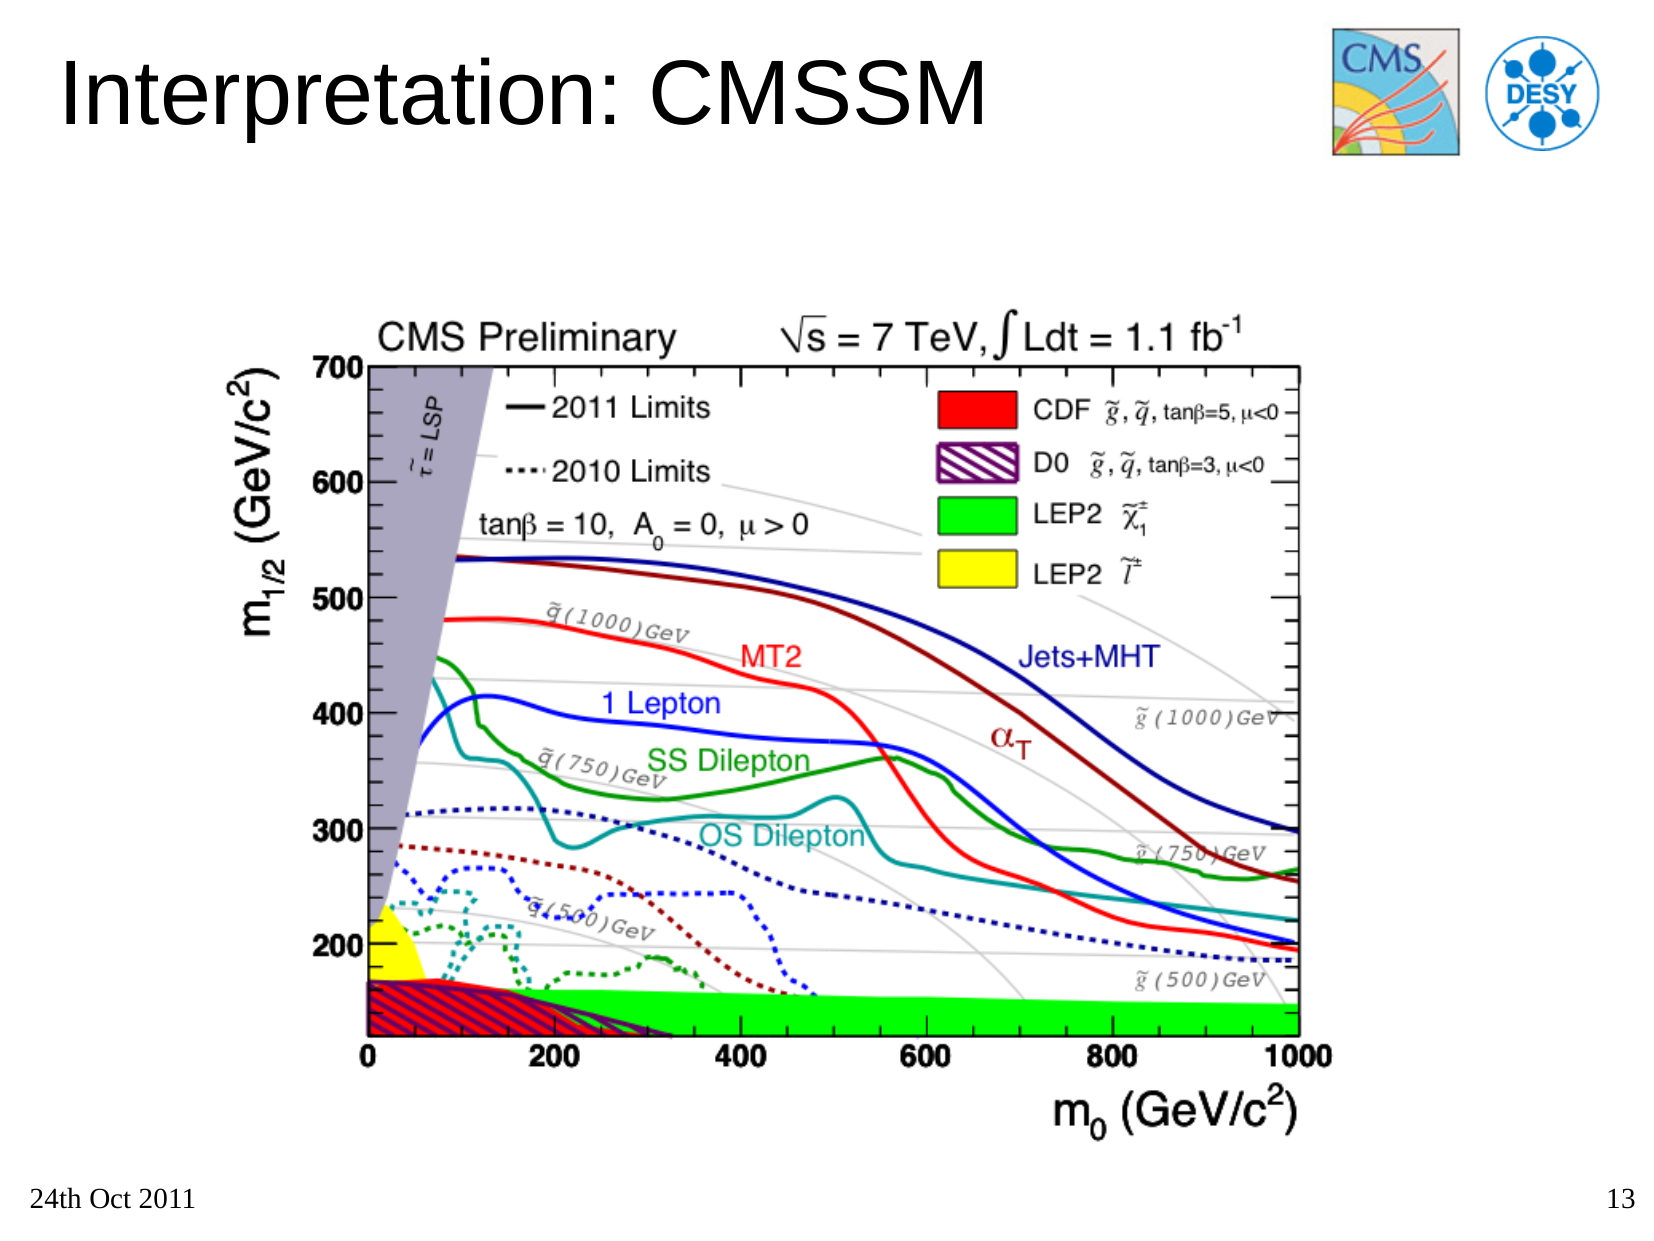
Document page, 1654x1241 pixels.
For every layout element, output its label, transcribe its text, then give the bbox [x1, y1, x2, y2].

picture [1323, 21, 1474, 160]
picture [208, 303, 1343, 1145]
title Interpretation: CMSSM [58, 23, 1547, 162]
picture [1484, 36, 1601, 151]
